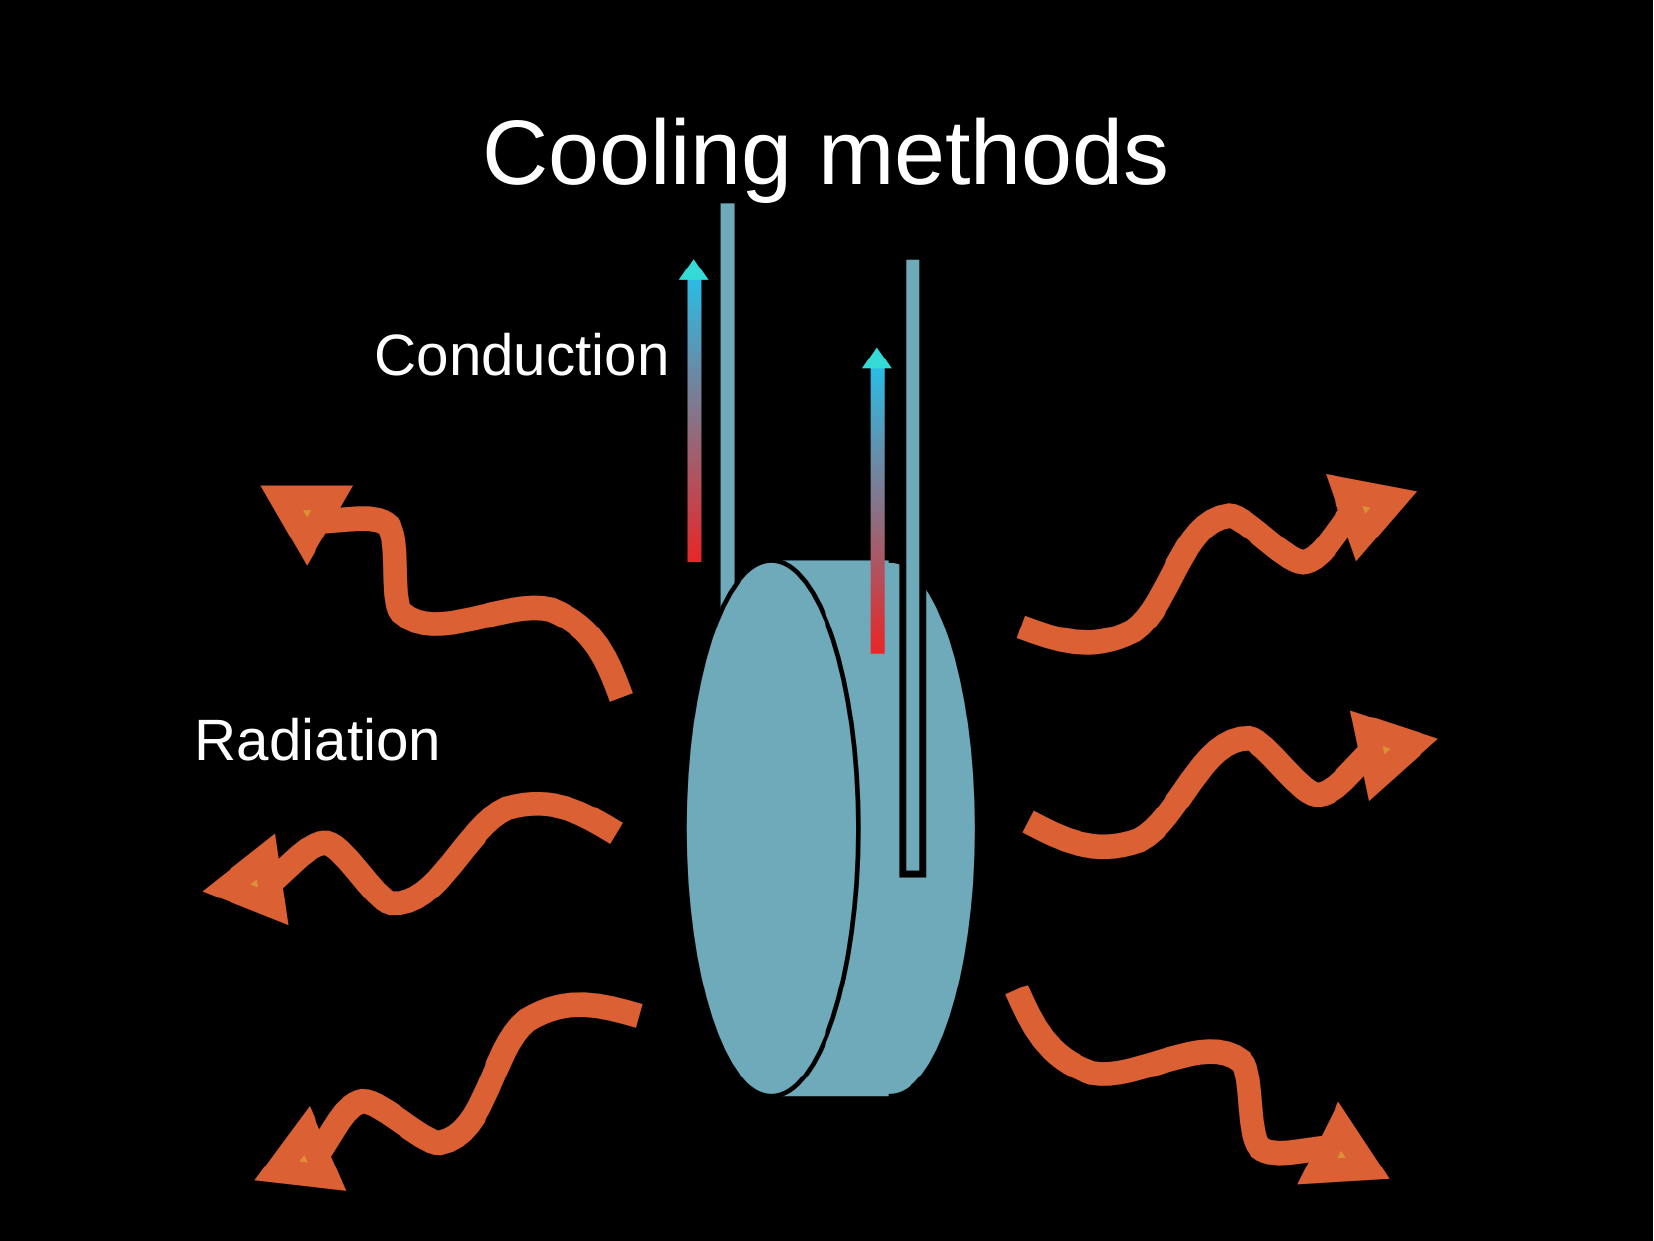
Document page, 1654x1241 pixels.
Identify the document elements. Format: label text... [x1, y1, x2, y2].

text_box Radiation [180, 700, 661, 781]
picture [60, 89, 1591, 1241]
text_box Conduction [360, 315, 841, 395]
title Cooling methods [82, 49, 1571, 257]
